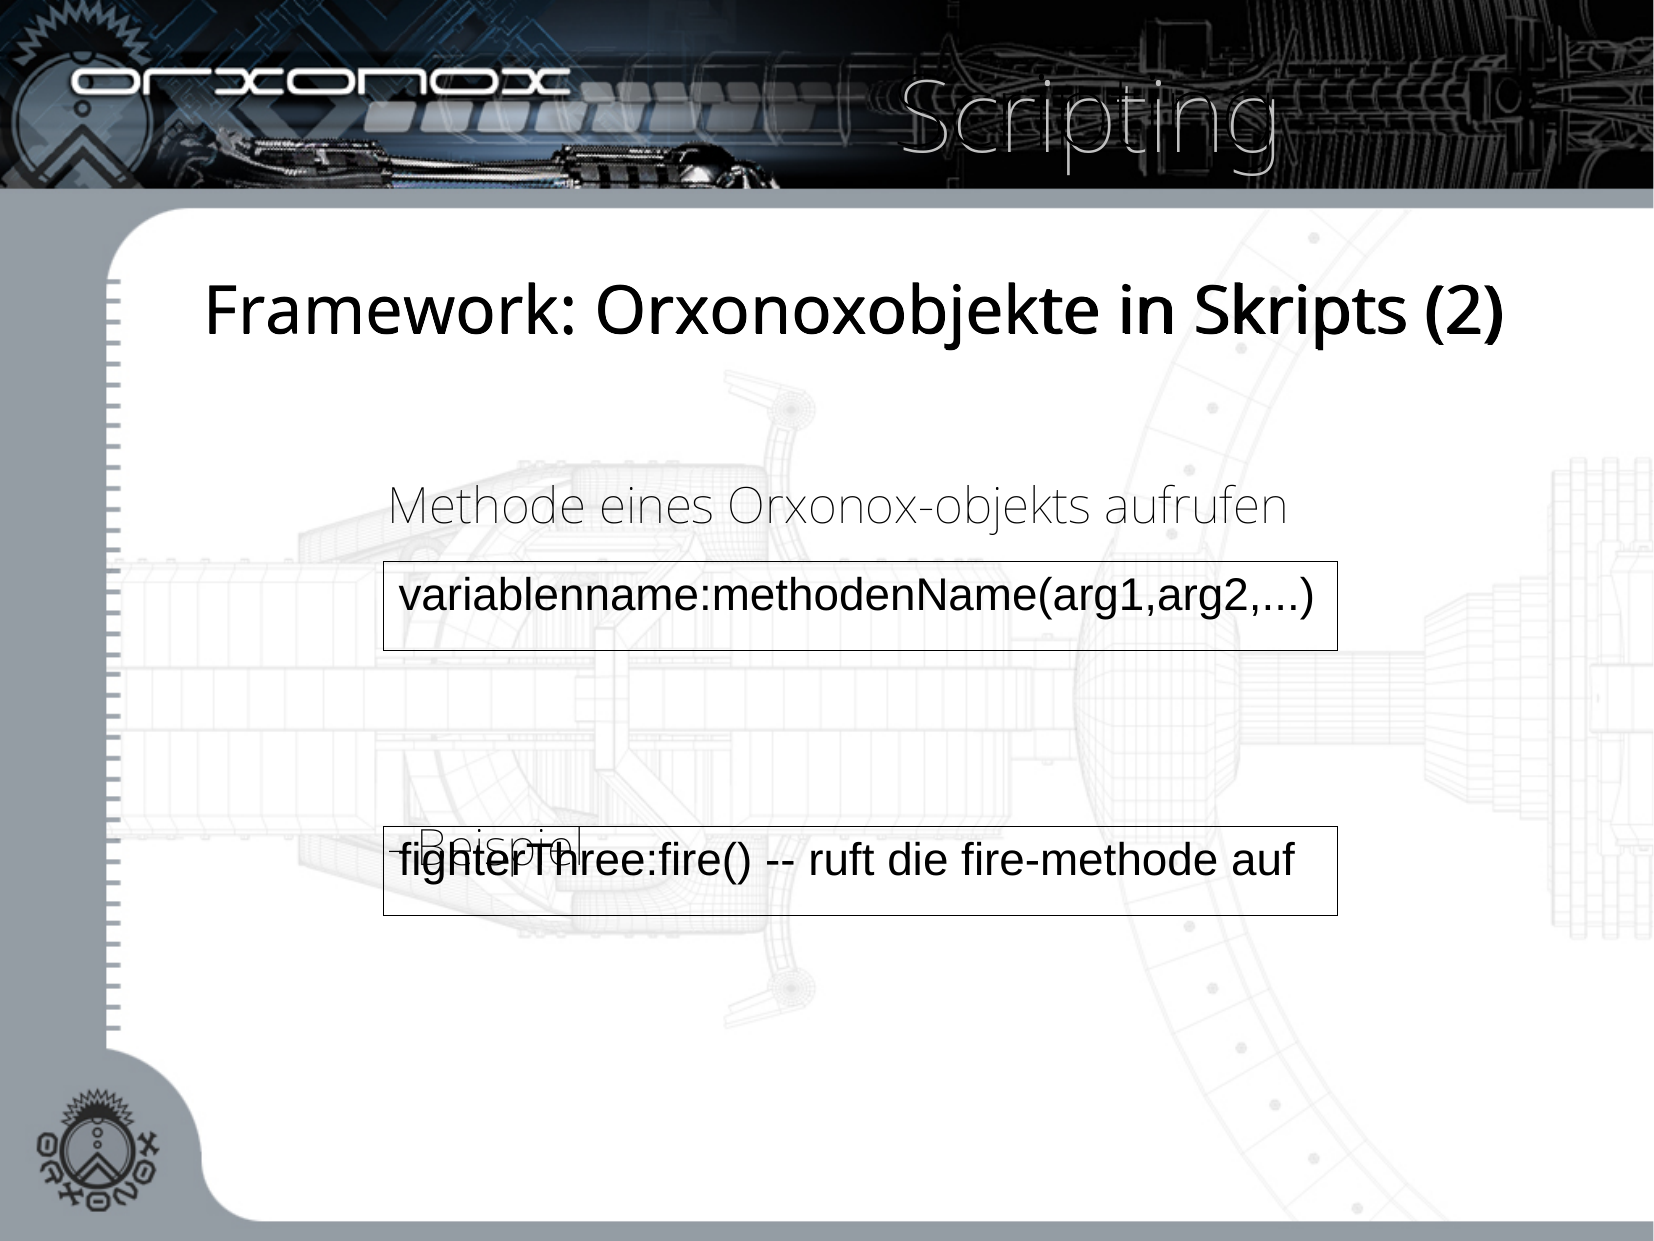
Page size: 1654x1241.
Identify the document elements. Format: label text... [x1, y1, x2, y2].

text_box Scripting [842, 32, 1349, 164]
picture [0, 0, 1654, 1241]
text_box Methode eines Orxonox-objekts aufrufen - Beispiel [337, 394, 1613, 1109]
text_box fighterThree:fire() -- ruft die fire-methode auf [383, 826, 1338, 916]
text_box variablenname:methodenName(arg1,arg2,...) [383, 561, 1338, 651]
text_box Framework: Orxonoxobjekte in Skripts (2) [152, 262, 1573, 341]
